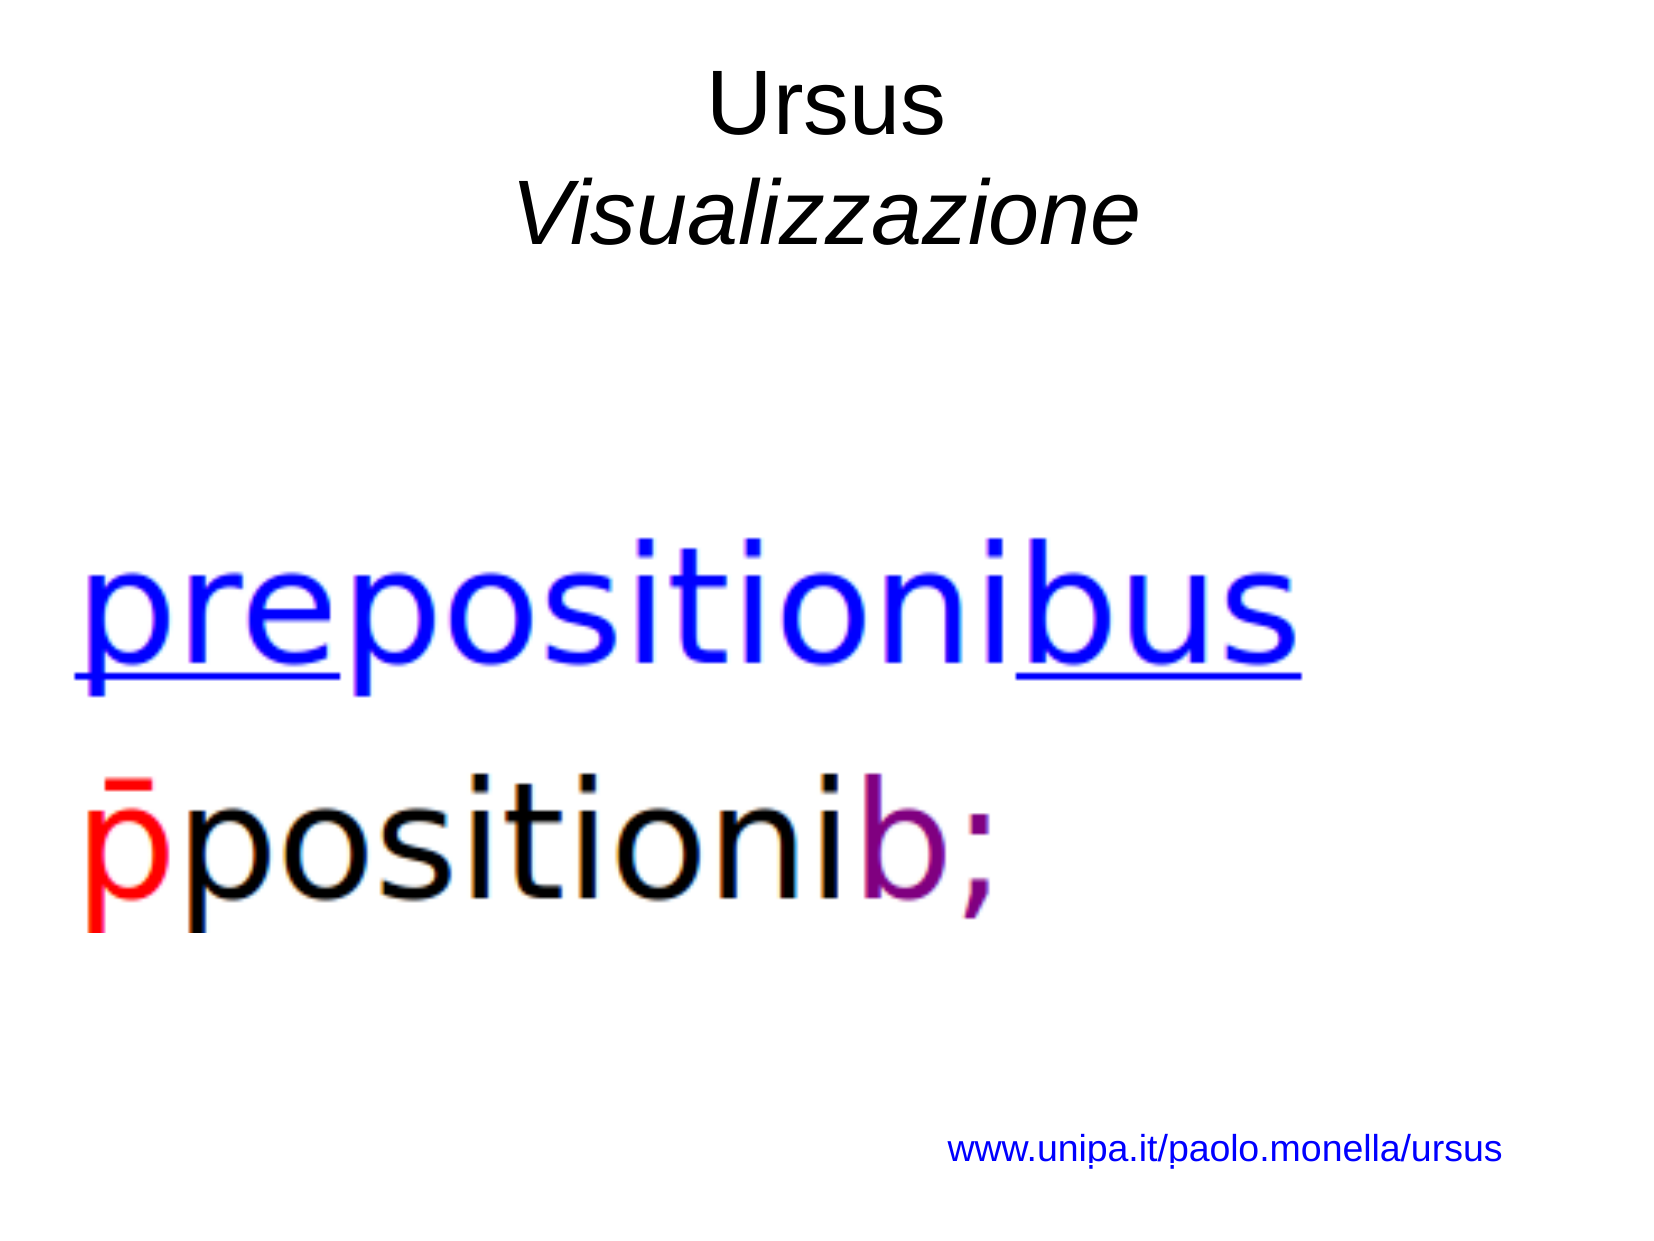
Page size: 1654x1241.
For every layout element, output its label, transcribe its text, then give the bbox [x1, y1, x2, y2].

text_box www.unipa.it/paolo.monella/ursus [933, 1116, 1548, 1216]
text_box Ursus Visualizzazione [82, 49, 1571, 257]
picture [59, 507, 1612, 934]
